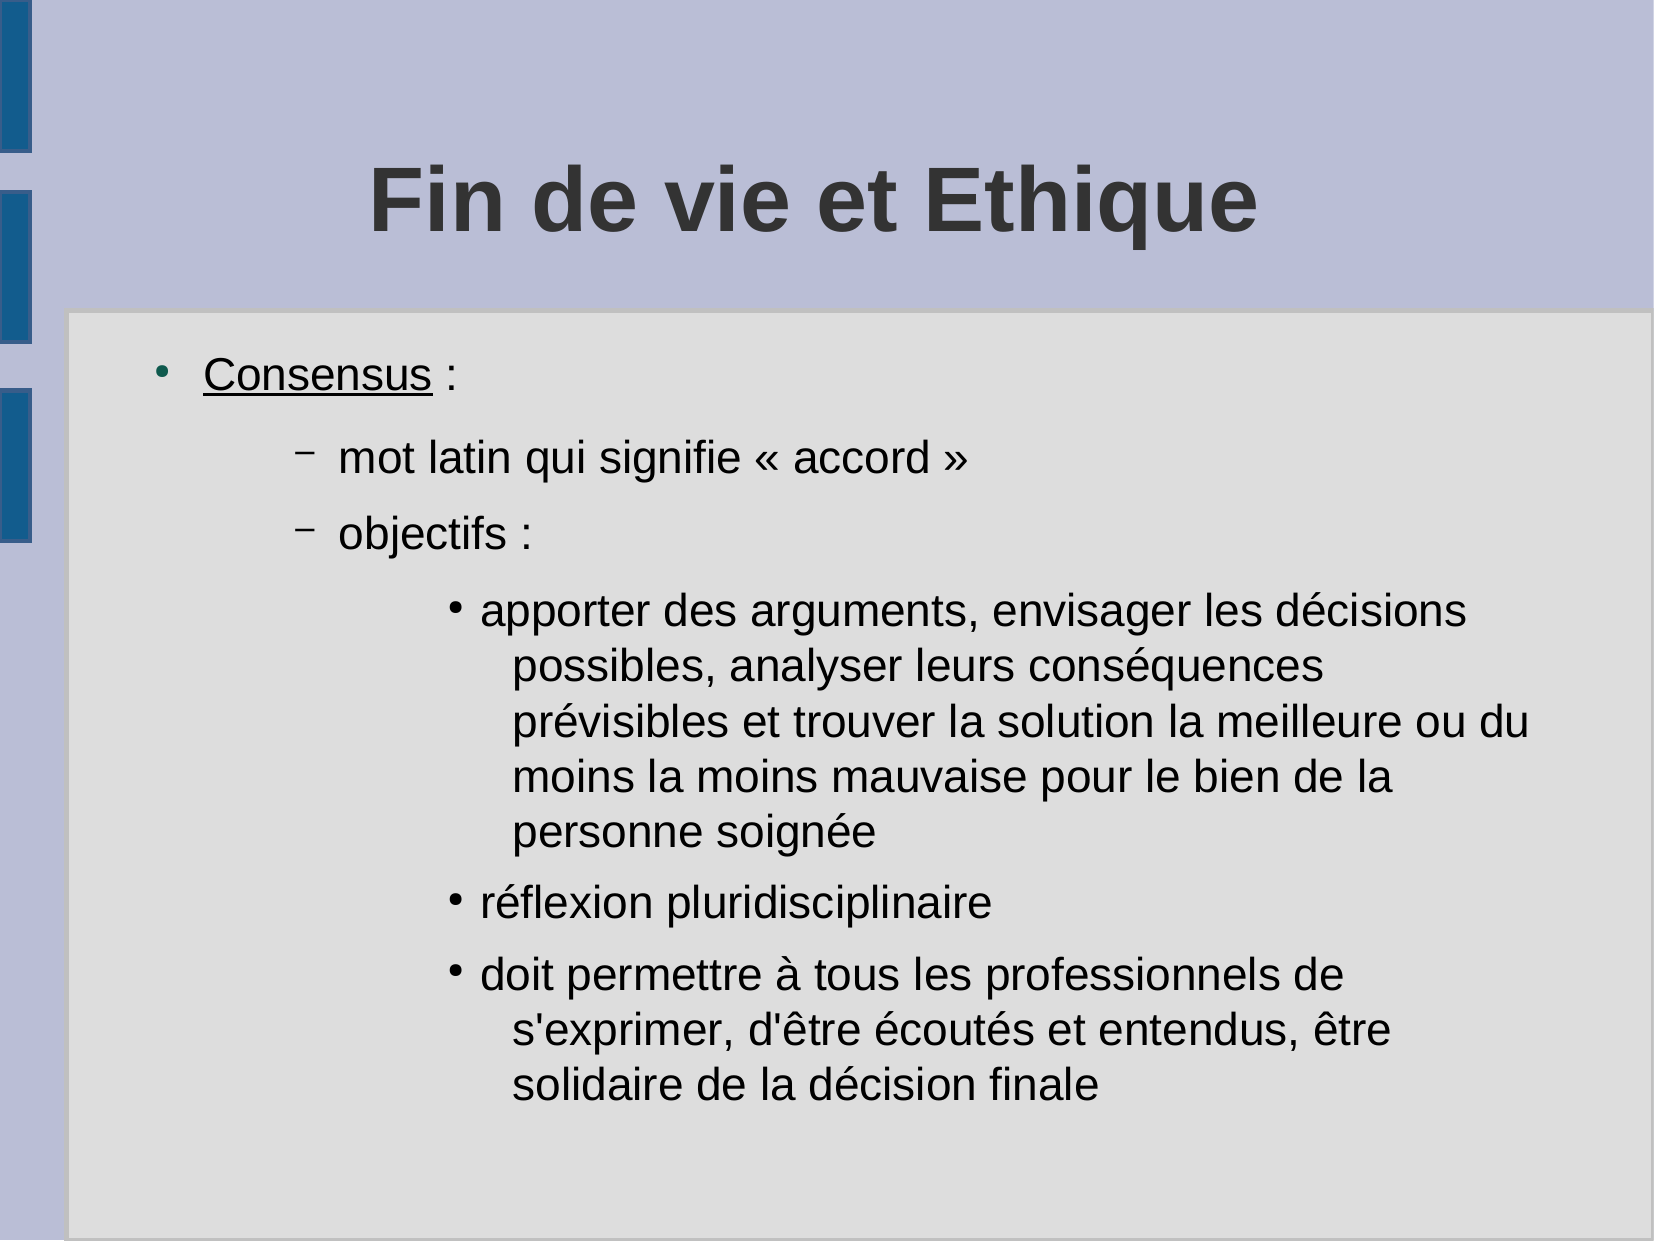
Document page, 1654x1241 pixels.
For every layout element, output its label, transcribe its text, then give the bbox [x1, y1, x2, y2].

list Consensus : mot latin qui signifie « accord » objectifs : apporter des arguments, envisager les décisions possibles, analyser leurs conséquences prévisibles et trouver la solution la meilleure ou du moins la moins mauvaise pour le bien de la personne soignée réflexion pluridisciplinaire doit permettre à tous les professionnels de s'exprimer, d'être écoutés et entendus, être solidaire de la décision finale [121, 344, 1534, 1112]
title Fin de vie et Ethique [121, 98, 1534, 291]
